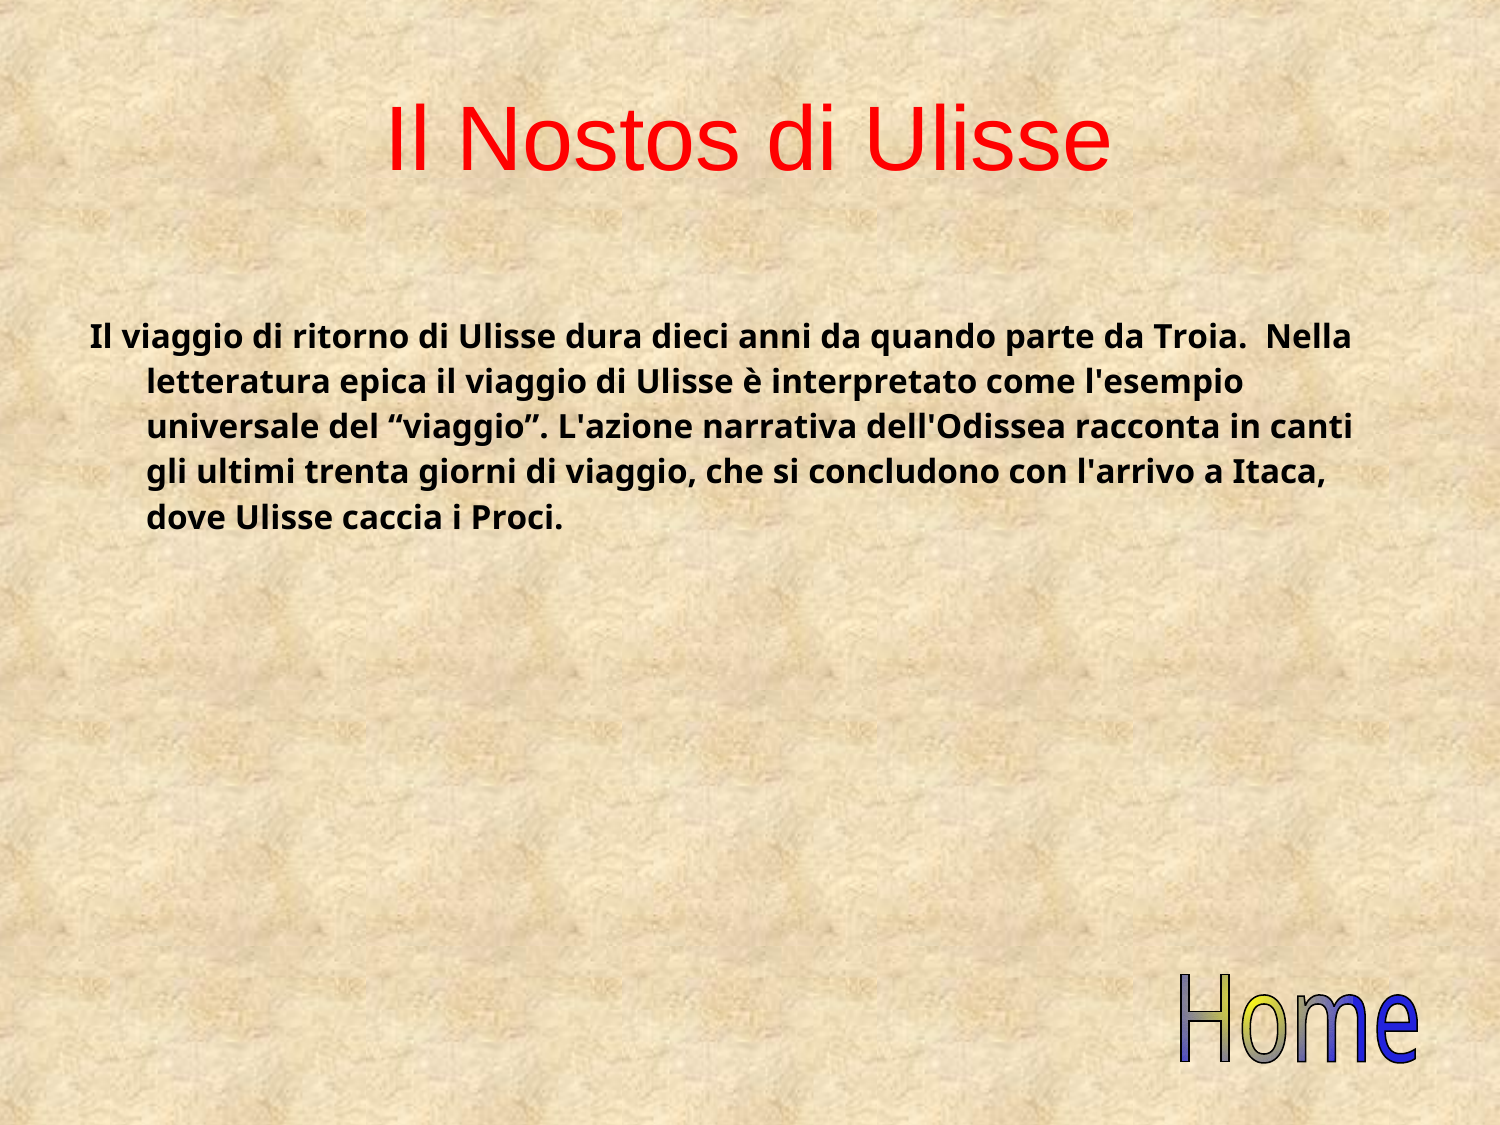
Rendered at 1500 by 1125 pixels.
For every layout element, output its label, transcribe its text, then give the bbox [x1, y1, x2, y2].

picture [0, 0, 1500, 1125]
title Il Nostos di Ulisse [75, 13, 1426, 265]
text_box Home [1242, 994, 1286, 1063]
text_box Home [1377, 994, 1418, 1063]
text_box Home [1181, 974, 1229, 1062]
text_box Home [1297, 994, 1366, 1062]
list Il viaggio di ritorno di Ulisse dura dieci anni da quando parte da Troia. Nella letteratura epica il viaggio di Ulisse è interpretato come l'esempio universale del “viaggio”. L'azione narrativa dell'Odissea racconta in canti gli ultimi trenta giorni di viaggio, che si concludono con l'arrivo a Itaca, dove Ulisse caccia i Proci. [75, 305, 1418, 1063]
